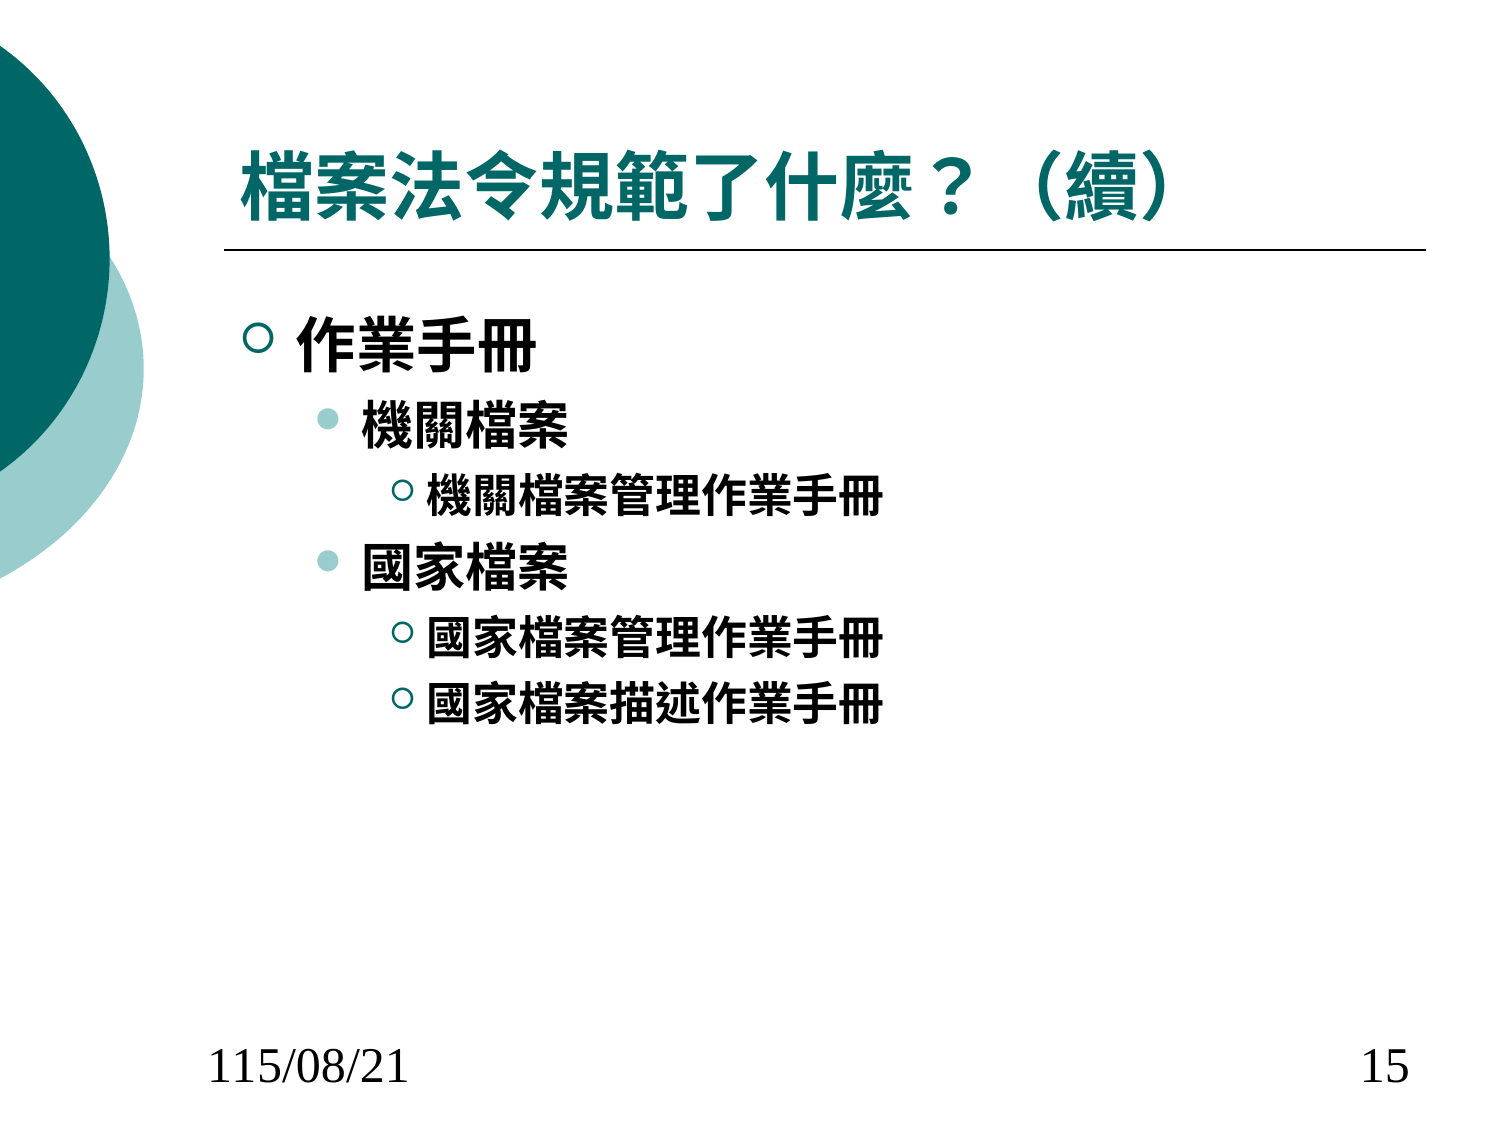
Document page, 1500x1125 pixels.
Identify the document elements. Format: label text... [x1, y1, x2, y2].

list 作業手冊 機關檔案 機關檔案管理作業手冊 國家檔案 國家檔案管理作業手冊 國家檔案描述作業手冊 [224, 299, 1425, 975]
title 檔案法令規範了什麼？（續） [224, 49, 1425, 237]
